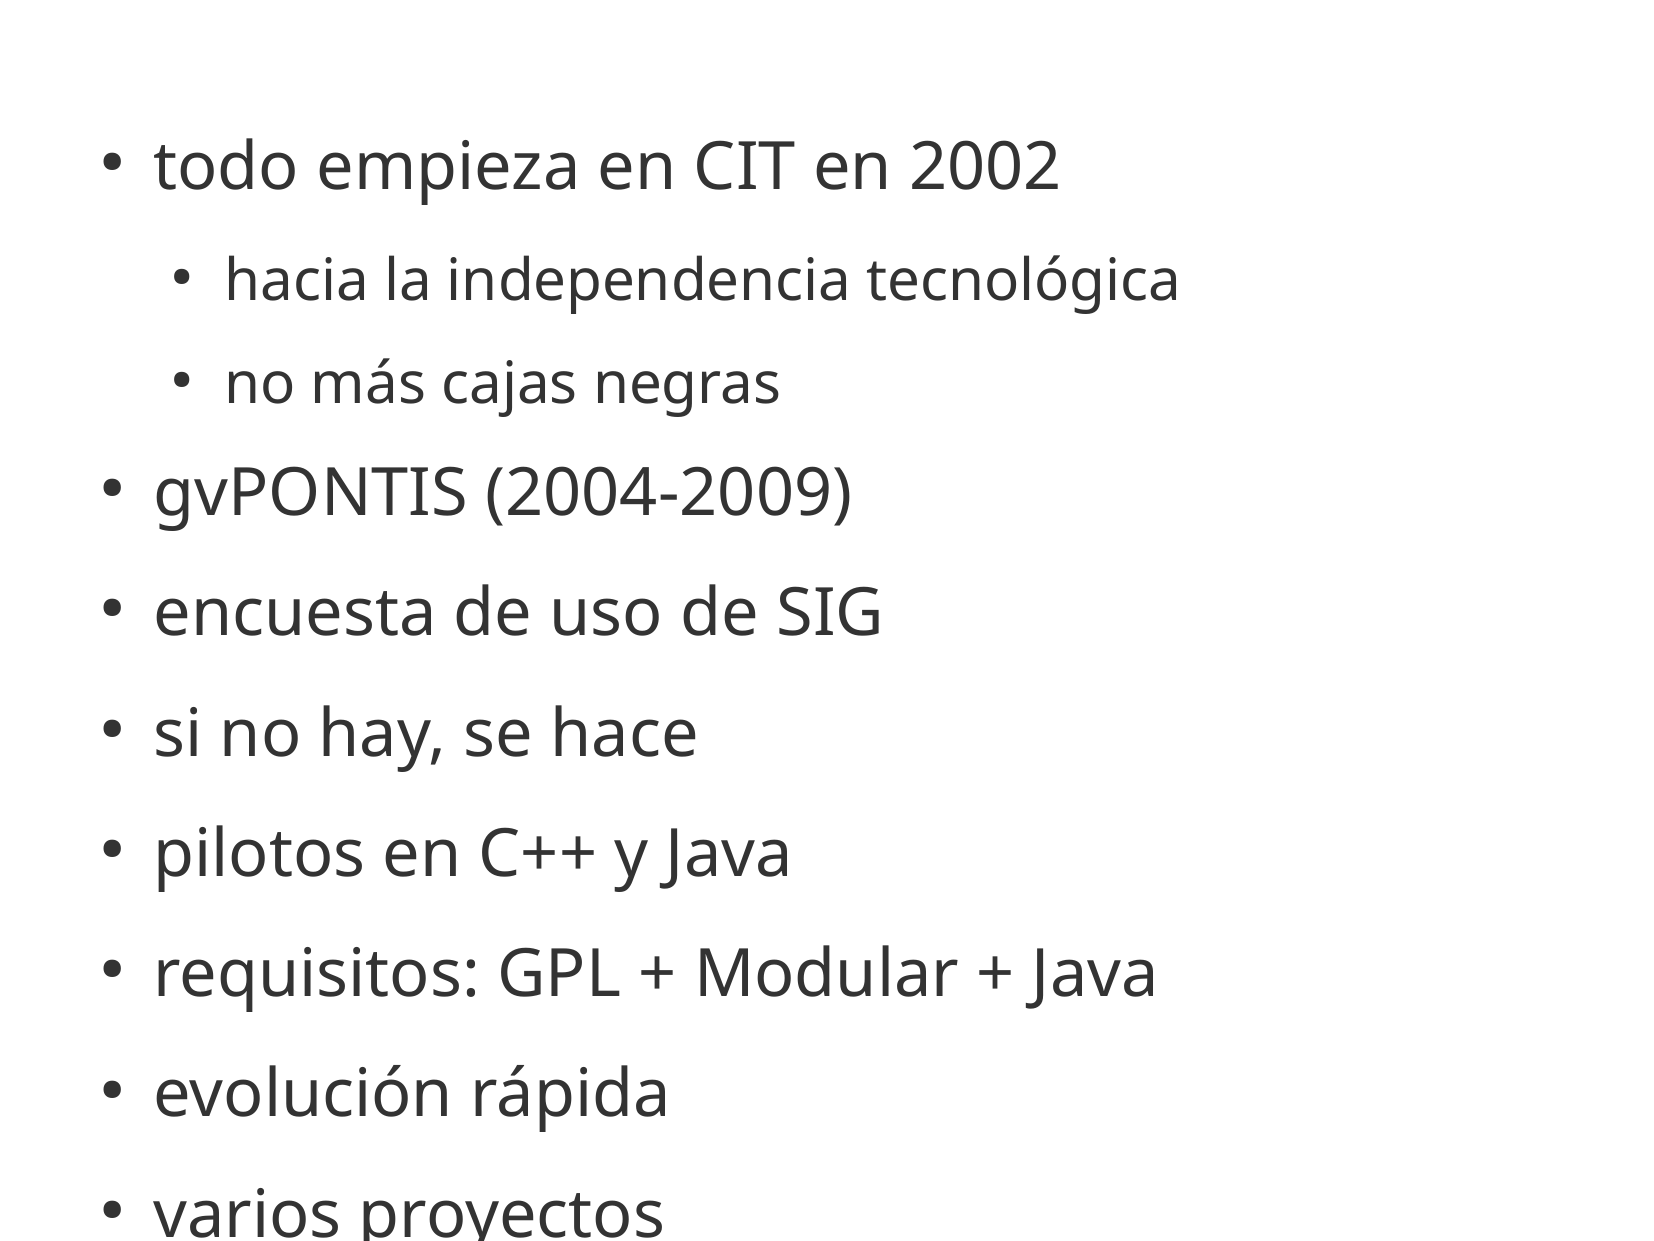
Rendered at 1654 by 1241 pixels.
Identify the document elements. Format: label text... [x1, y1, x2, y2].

list todo empieza en CIT en 2002 hacia la independencia tecnológica no más cajas negras gvPONTIS (2004-2009) encuesta de uso de SIG si no hay, se hace pilotos en C++ y Java requisitos: GPL + Modular + Java evolución rápida varios proyectos [82, 118, 1571, 1172]
